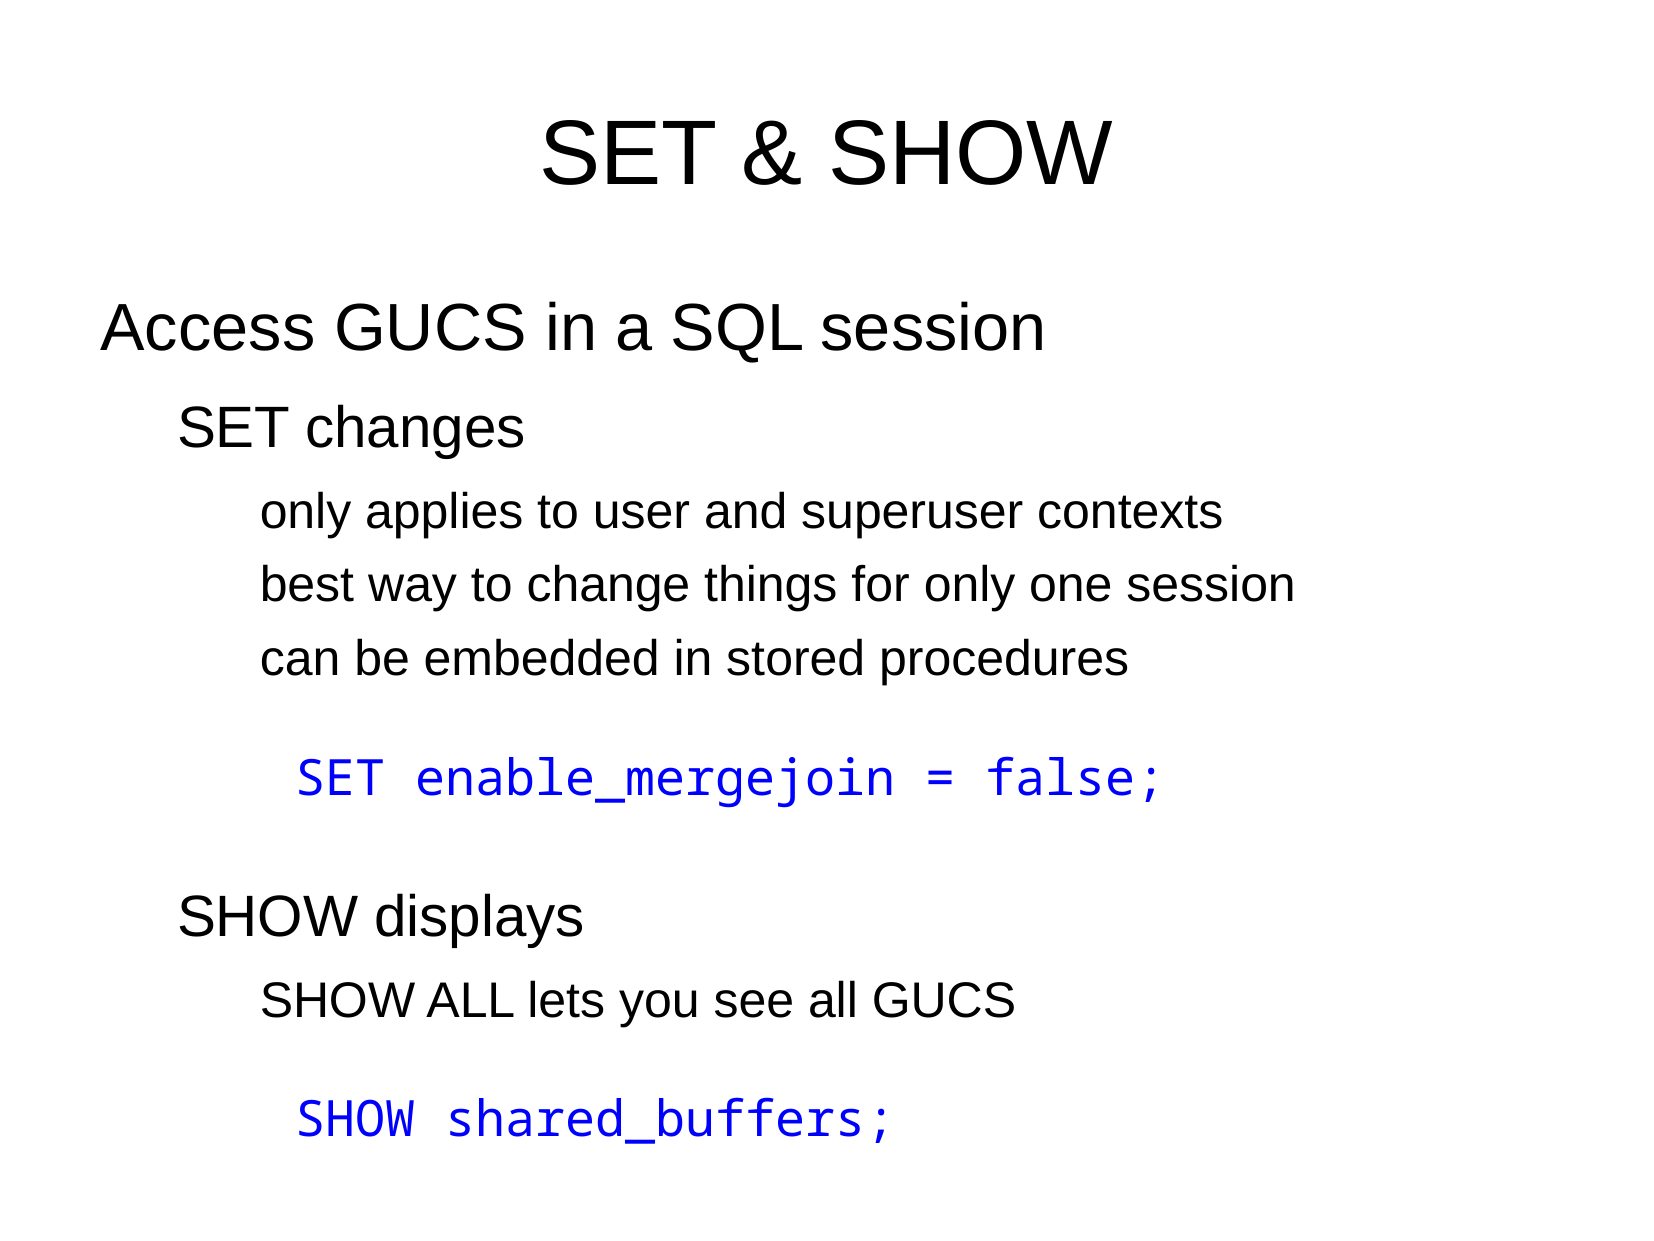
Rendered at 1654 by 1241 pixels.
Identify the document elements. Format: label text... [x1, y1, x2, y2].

title SET & SHOW [82, 49, 1571, 257]
list Access GUCS in a SQL session SET changes only applies to user and superuser contexts best way to change things for only one session can be embedded in stored procedures SET enable_mergejoin = false; SHOW displays SHOW ALL lets you see all GUCS SHOW shared_buffers; [82, 290, 1571, 1119]
